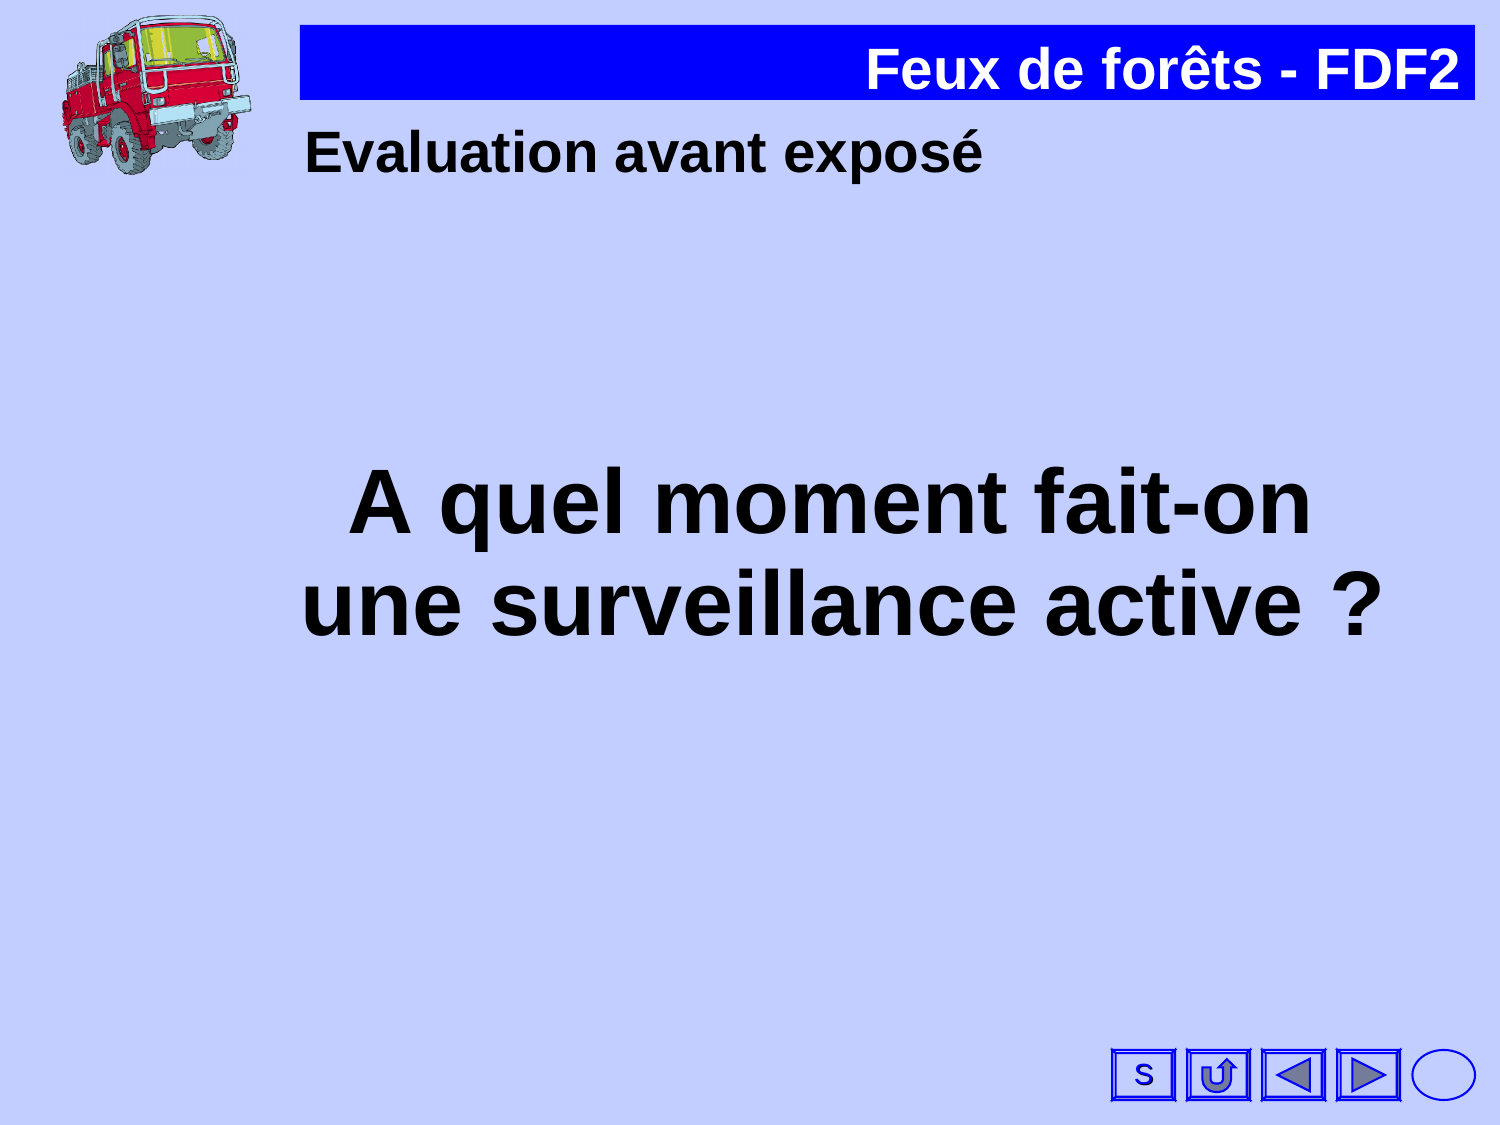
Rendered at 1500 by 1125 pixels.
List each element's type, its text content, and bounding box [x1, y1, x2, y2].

text_box [1412, 1049, 1476, 1101]
text_box A quel moment fait-on une surveillance active ? [260, 442, 1402, 663]
text_box Evaluation avant exposé [289, 112, 1001, 193]
text_box Feux de forêts - FDF2 [295, 29, 1477, 111]
